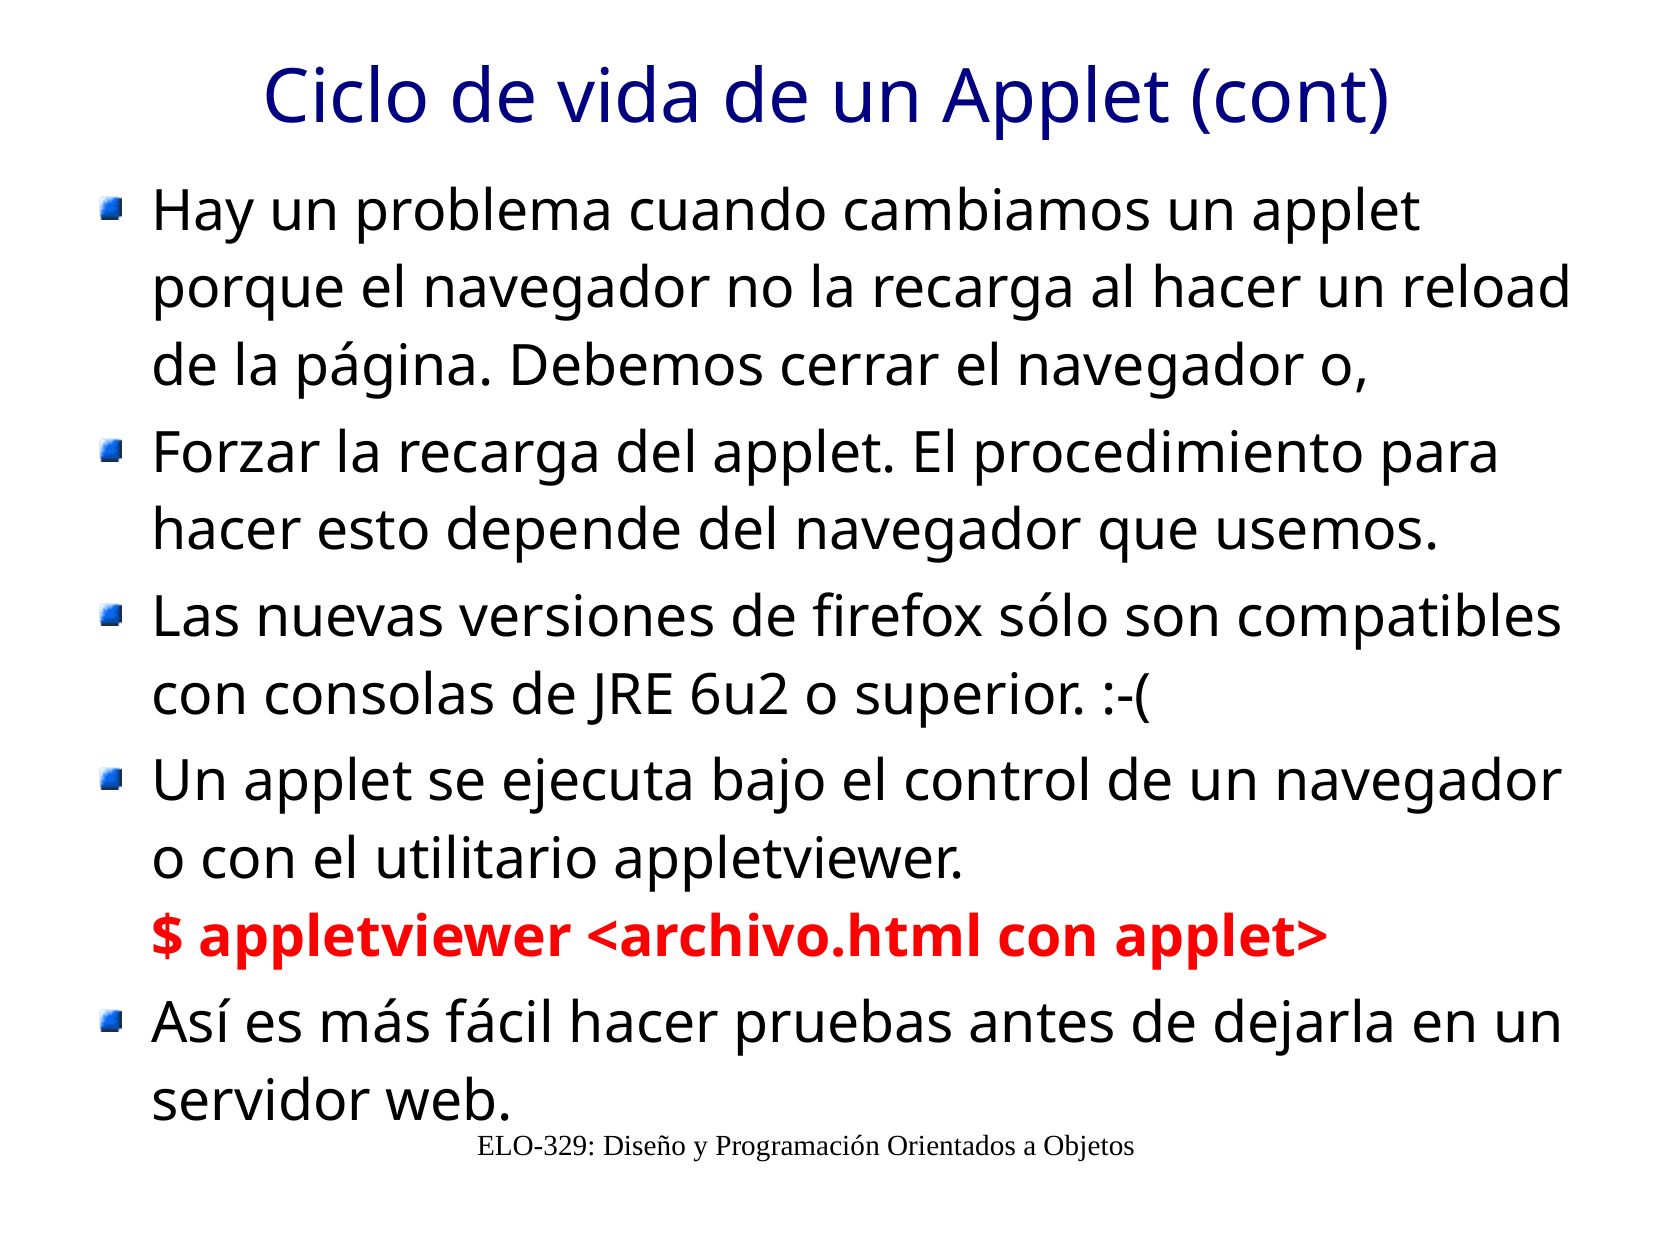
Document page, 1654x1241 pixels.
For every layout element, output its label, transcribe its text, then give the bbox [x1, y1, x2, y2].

list Hay un problema cuando cambiamos un applet porque el navegador no la recarga al hacer un reload de la página. Debemos cerrar el navegador o, Forzar la recarga del applet. El procedimiento para hacer esto depende del navegador que usemos. Las nuevas versiones de firefox sólo son compatibles con consolas de JRE 6u2 o superior. :-( Un applet se ejecuta bajo el control de un navegador o con el utilitario appletviewer. $ appletviewer <archivo.html con applet> Así es más fácil hacer pruebas antes de dejarla en un servidor web. [81, 169, 1612, 1138]
title Ciclo de vida de un Applet (cont)‏ [82, 43, 1571, 145]
